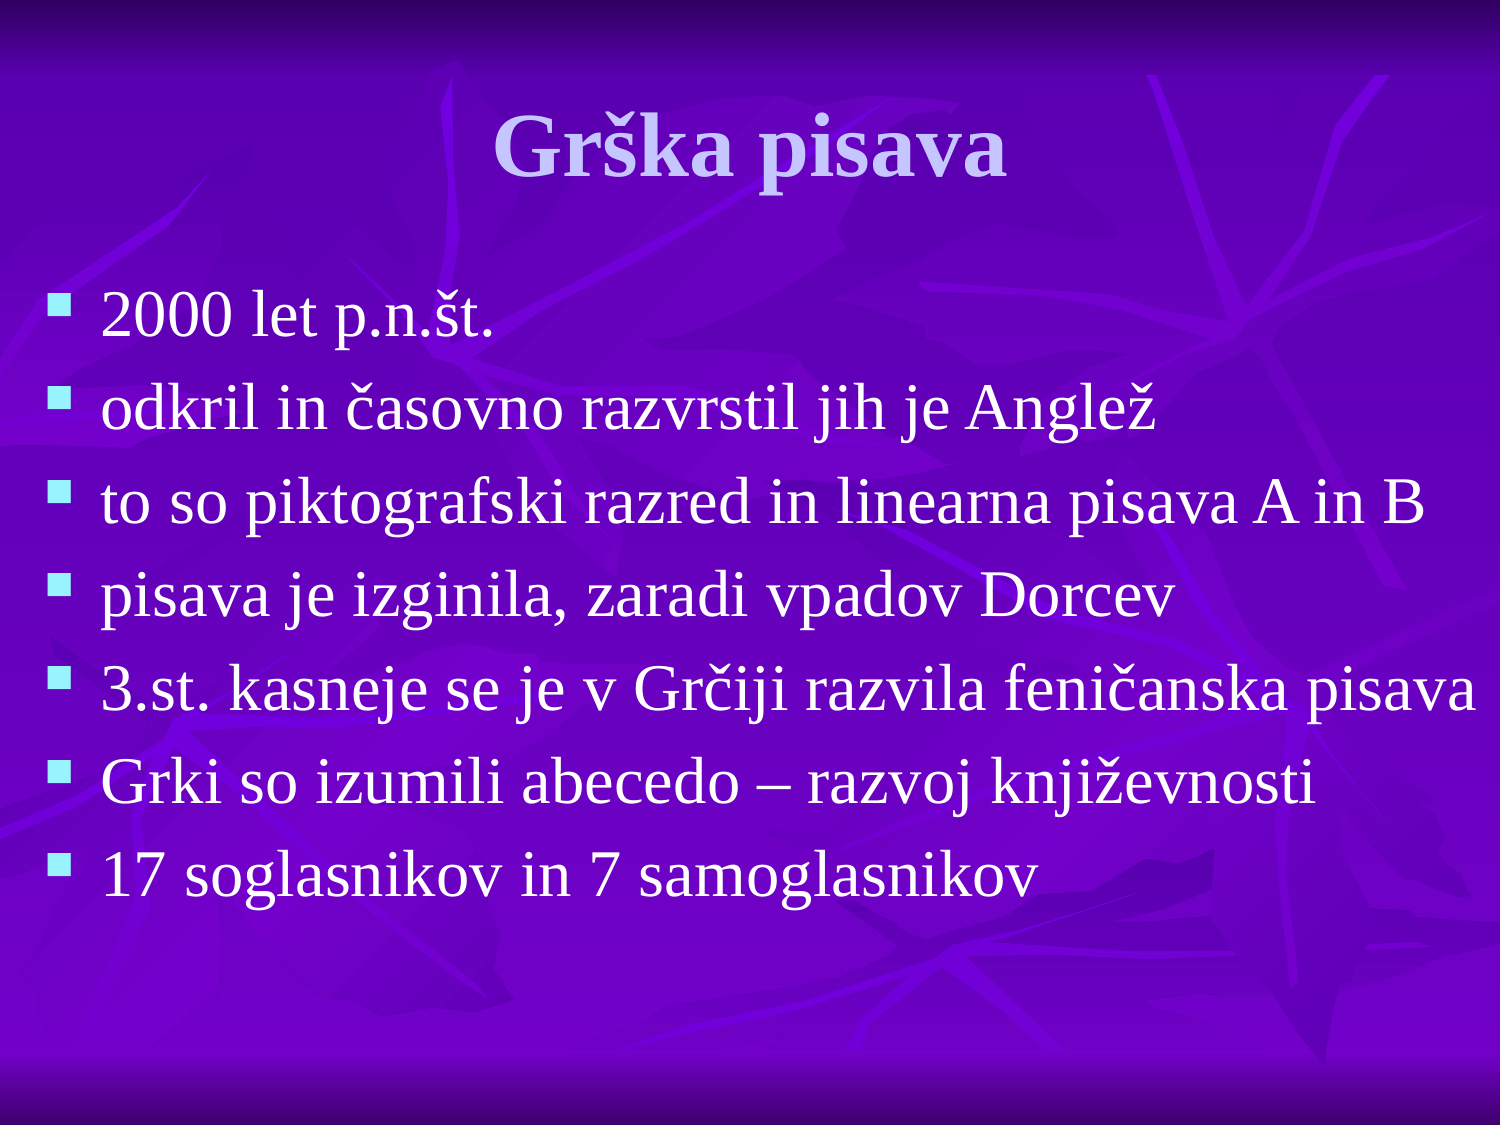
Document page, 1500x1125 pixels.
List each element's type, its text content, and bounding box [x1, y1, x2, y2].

list 2000 let p.n.št. odkril in časovno razvrstil jih je Anglež to so piktografski razred in linearna pisava A in B pisava je izginila, zaradi vpadov Dorcev 3.st. kasneje se je v Grčiji razvila feničanska pisava Grki so izumili abecedo – razvoj književnosti 17 soglasnikov in 7 samoglasnikov [29, 262, 1500, 1006]
title Grška pisava [75, 45, 1425, 234]
